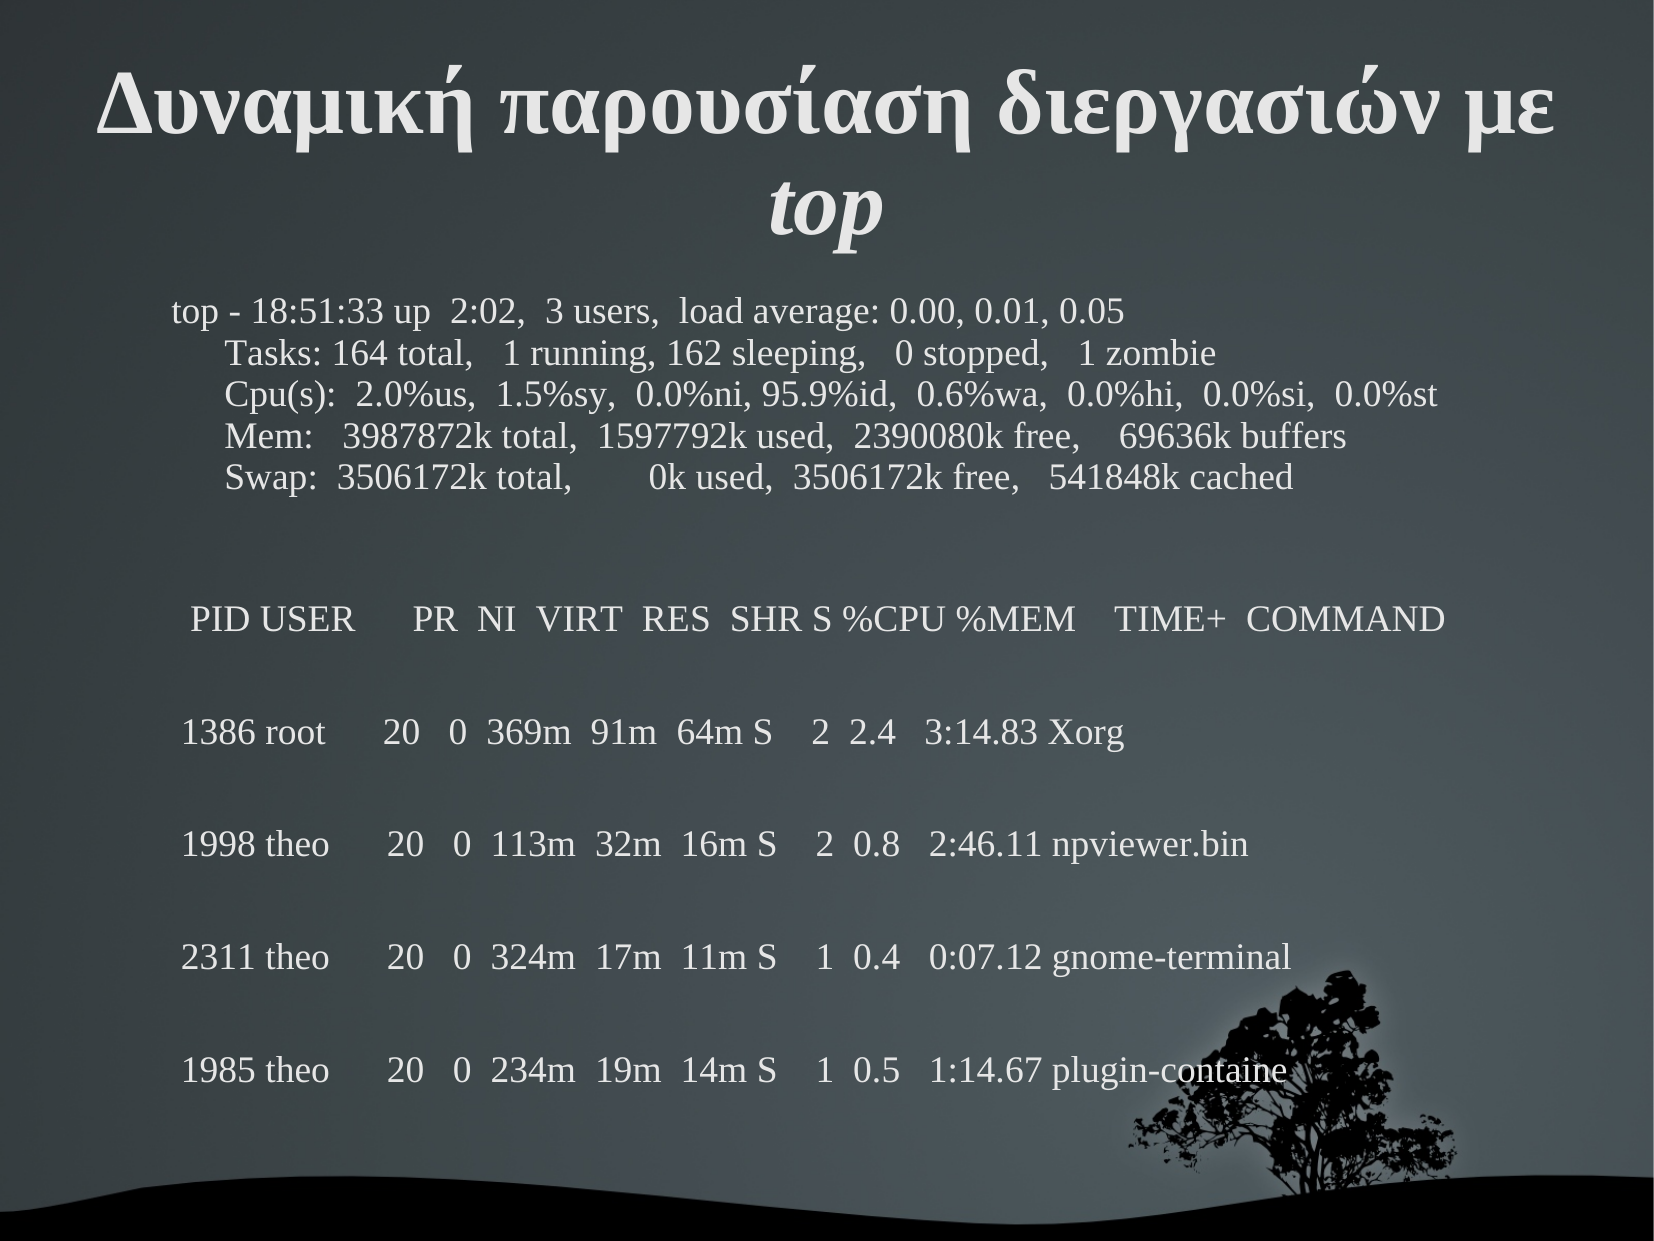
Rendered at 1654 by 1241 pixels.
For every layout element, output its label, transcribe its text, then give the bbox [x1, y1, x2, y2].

title Δυναμική παρουσίαση διεργασιών με top [82, 33, 1571, 273]
picture [0, 0, 1654, 1241]
list top - 18:51:33 up 2:02, 3 users, load average: 0.00, 0.01, 0.05 Tasks: 164 total, 1 running, 162 sleeping, 0 stopped, 1 zombie Cpu(s): 2.0%us, 1.5%sy, 0.0%ni, 95.9%id, 0.6%wa, 0.0%hi, 0.0%si, 0.0%st Mem: 3987872k total, 1597792k used, 2390080k free, 69636k buffers Swap: 3506172k total, 0k used, 3506172k free, 541848k cached PID USER PR NI VIRT RES SHR S %CPU %MEM TIME+ COMMAND 1386 root 20 0 369m 91m 64m S 2 2.4 3:14.83 Xorg 1998 theo 20 0 113m 32m 16m S 2 0.8 2:46.11 npviewer.bin 2311 theo 20 0 324m 17m 11m S 1 0.4 0:07.12 gnome-terminal 1985 theo 20 0 234m 19m 14m S 1 0.5 1:14.67 plugin-containe [82, 290, 1571, 1195]
